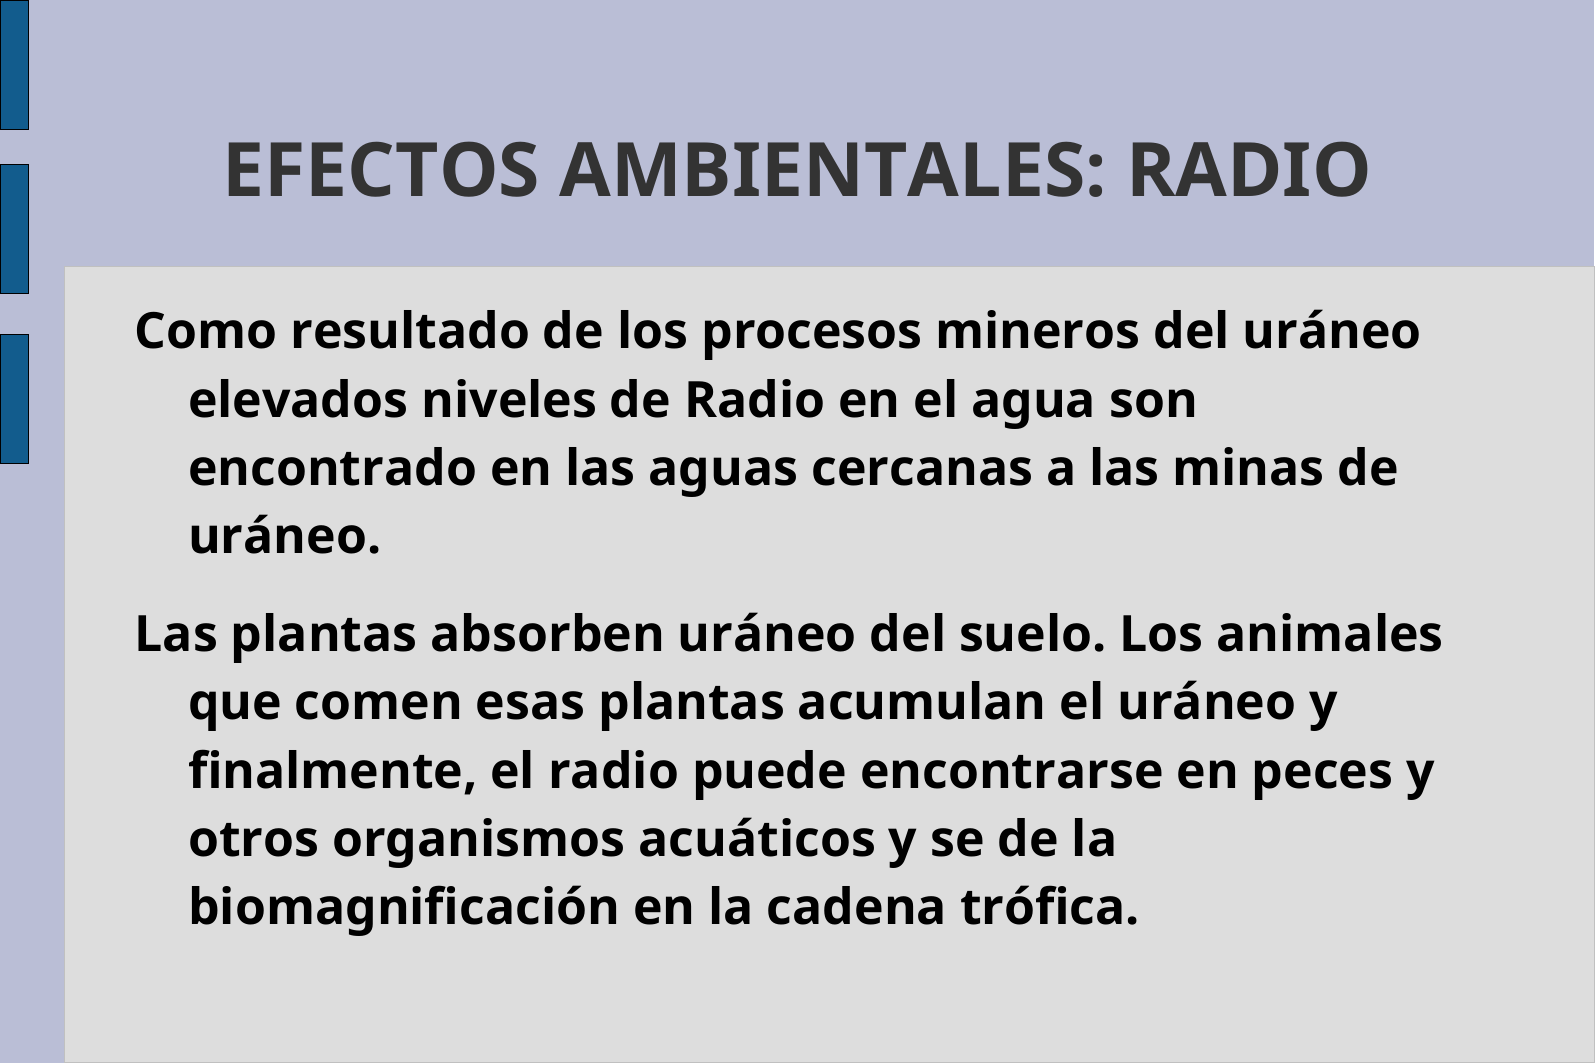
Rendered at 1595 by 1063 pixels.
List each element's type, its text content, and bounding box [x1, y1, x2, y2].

title EFECTOS AMBIENTALES: RADIO [117, 78, 1479, 256]
list Como resultado de los procesos mineros del uráneo elevados niveles de Radio en el agua son encontrado en las aguas cercanas a las minas de uráneo. Las plantas absorben uráneo del suelo. Los animales que comen esas plantas acumulan el uráneo y finalmente, el radio puede encontrarse en peces y otros organismos acuáticos y se de la biomagnificación en la cadena trófica. [117, 295, 1479, 966]
